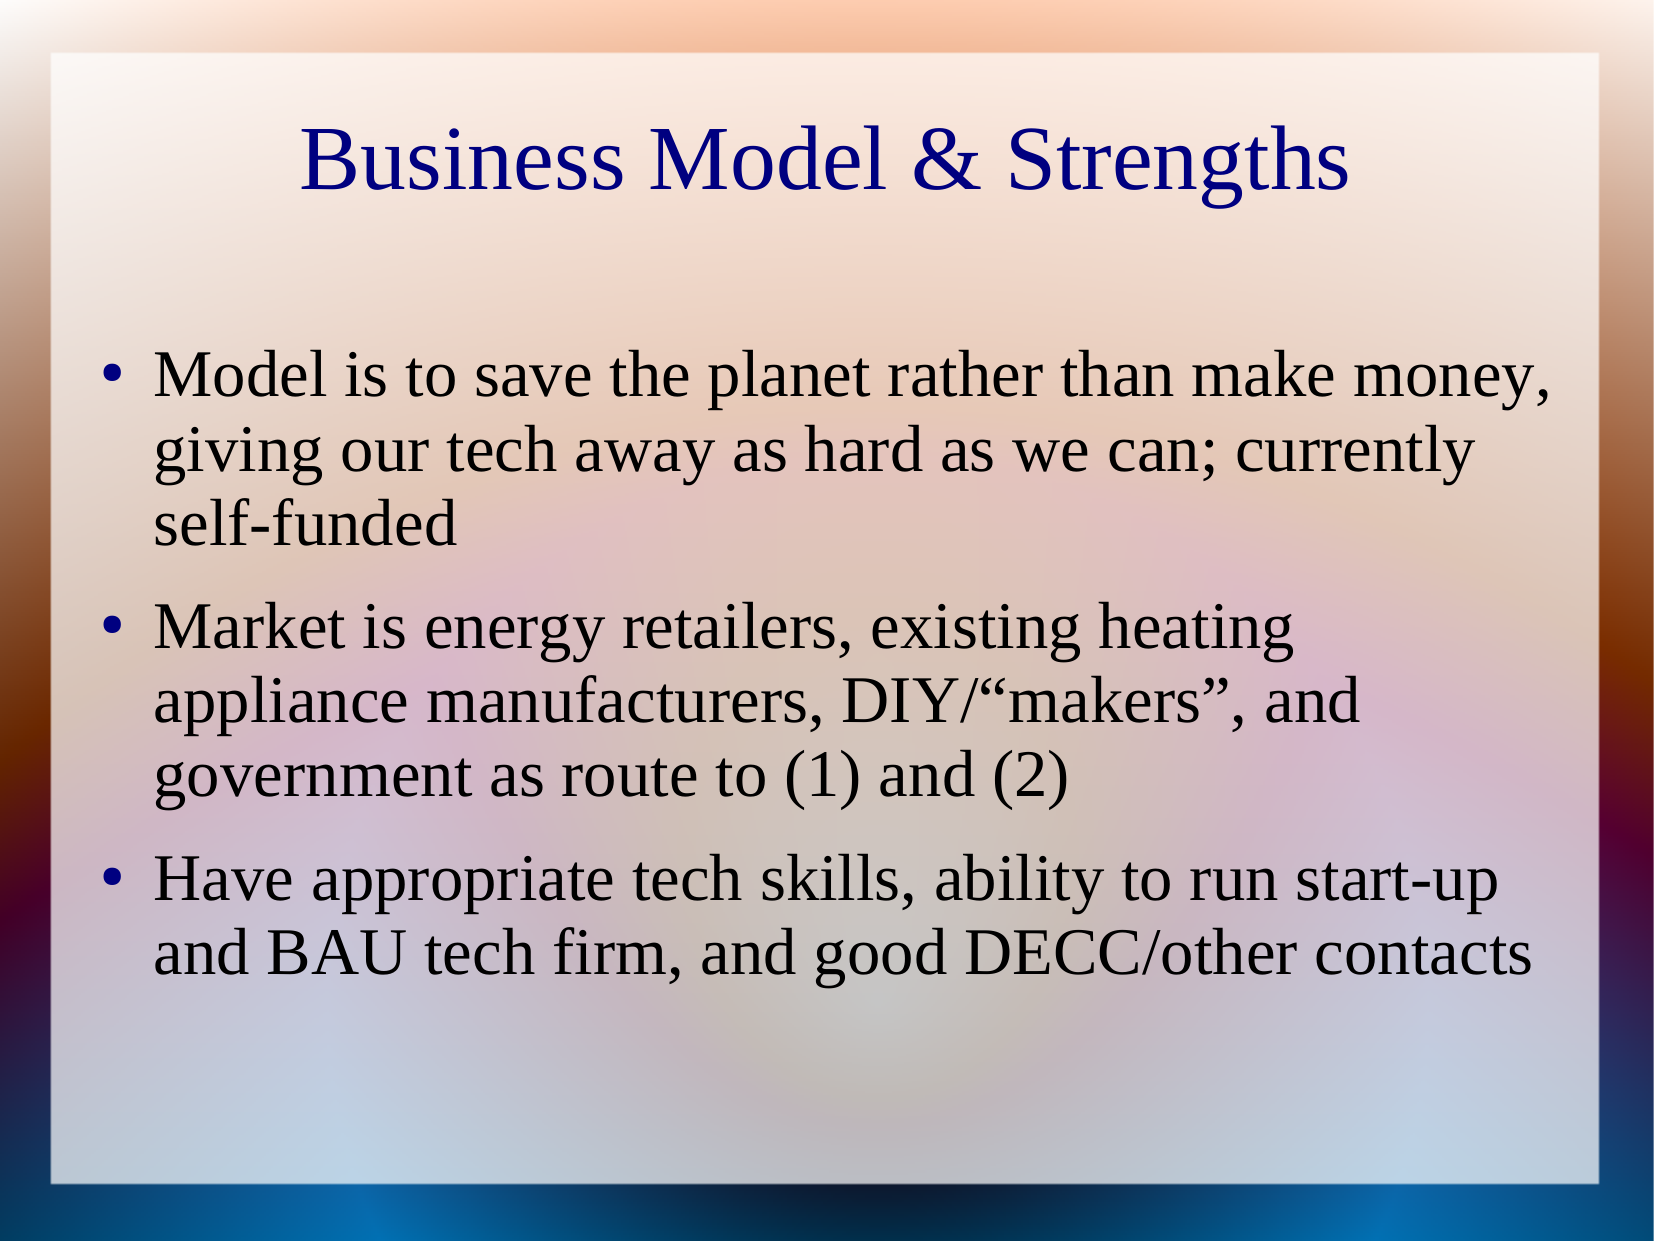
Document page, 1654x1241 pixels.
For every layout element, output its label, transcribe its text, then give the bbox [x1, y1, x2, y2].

title Business Model & Strengths [82, 55, 1571, 263]
picture [0, 0, 1654, 1241]
list Model is to save the planet rather than make money, giving our tech away as hard as we can; currently self-funded Market is energy retailers, existing heating appliance manufacturers, DIY/“makers”, and government as route to (1) and (2) Have appropriate tech skills, ability to run start-up and BAU tech firm, and good DECC/other contacts [82, 337, 1571, 1057]
